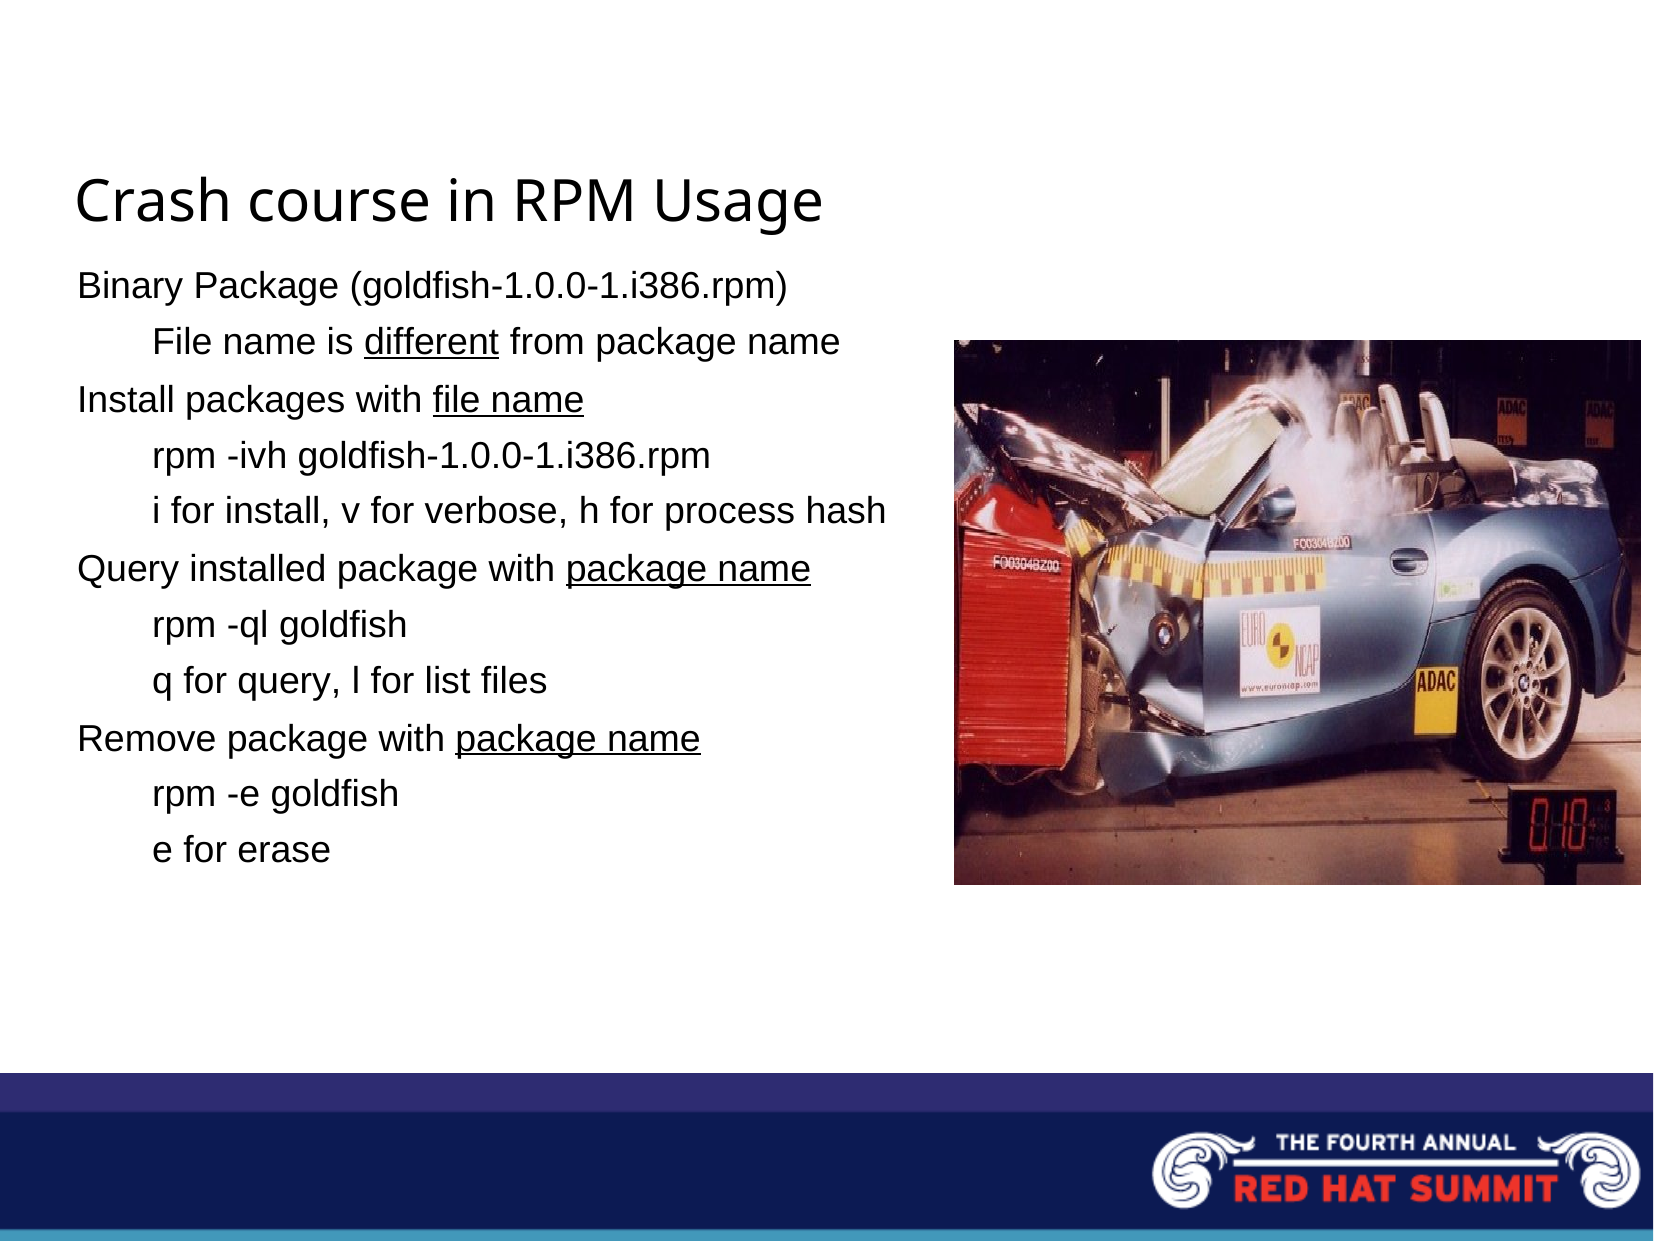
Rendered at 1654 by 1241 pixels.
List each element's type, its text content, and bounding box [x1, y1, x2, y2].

title Crash course in RPM Usage [74, 140, 1506, 259]
list Binary Package (goldfish-1.0.0-1.i386.rpm) File name is different from package name Install packages with file name rpm -ivh goldfish-1.0.0-1.i386.rpm i for install, v for verbose, h for process hash Query installed package with package name rpm -ql goldfish q for query, l for list files Remove package with package name rpm -e goldfish e for erase [77, 264, 945, 1174]
picture [0, 1073, 1654, 1241]
picture [954, 340, 1641, 885]
